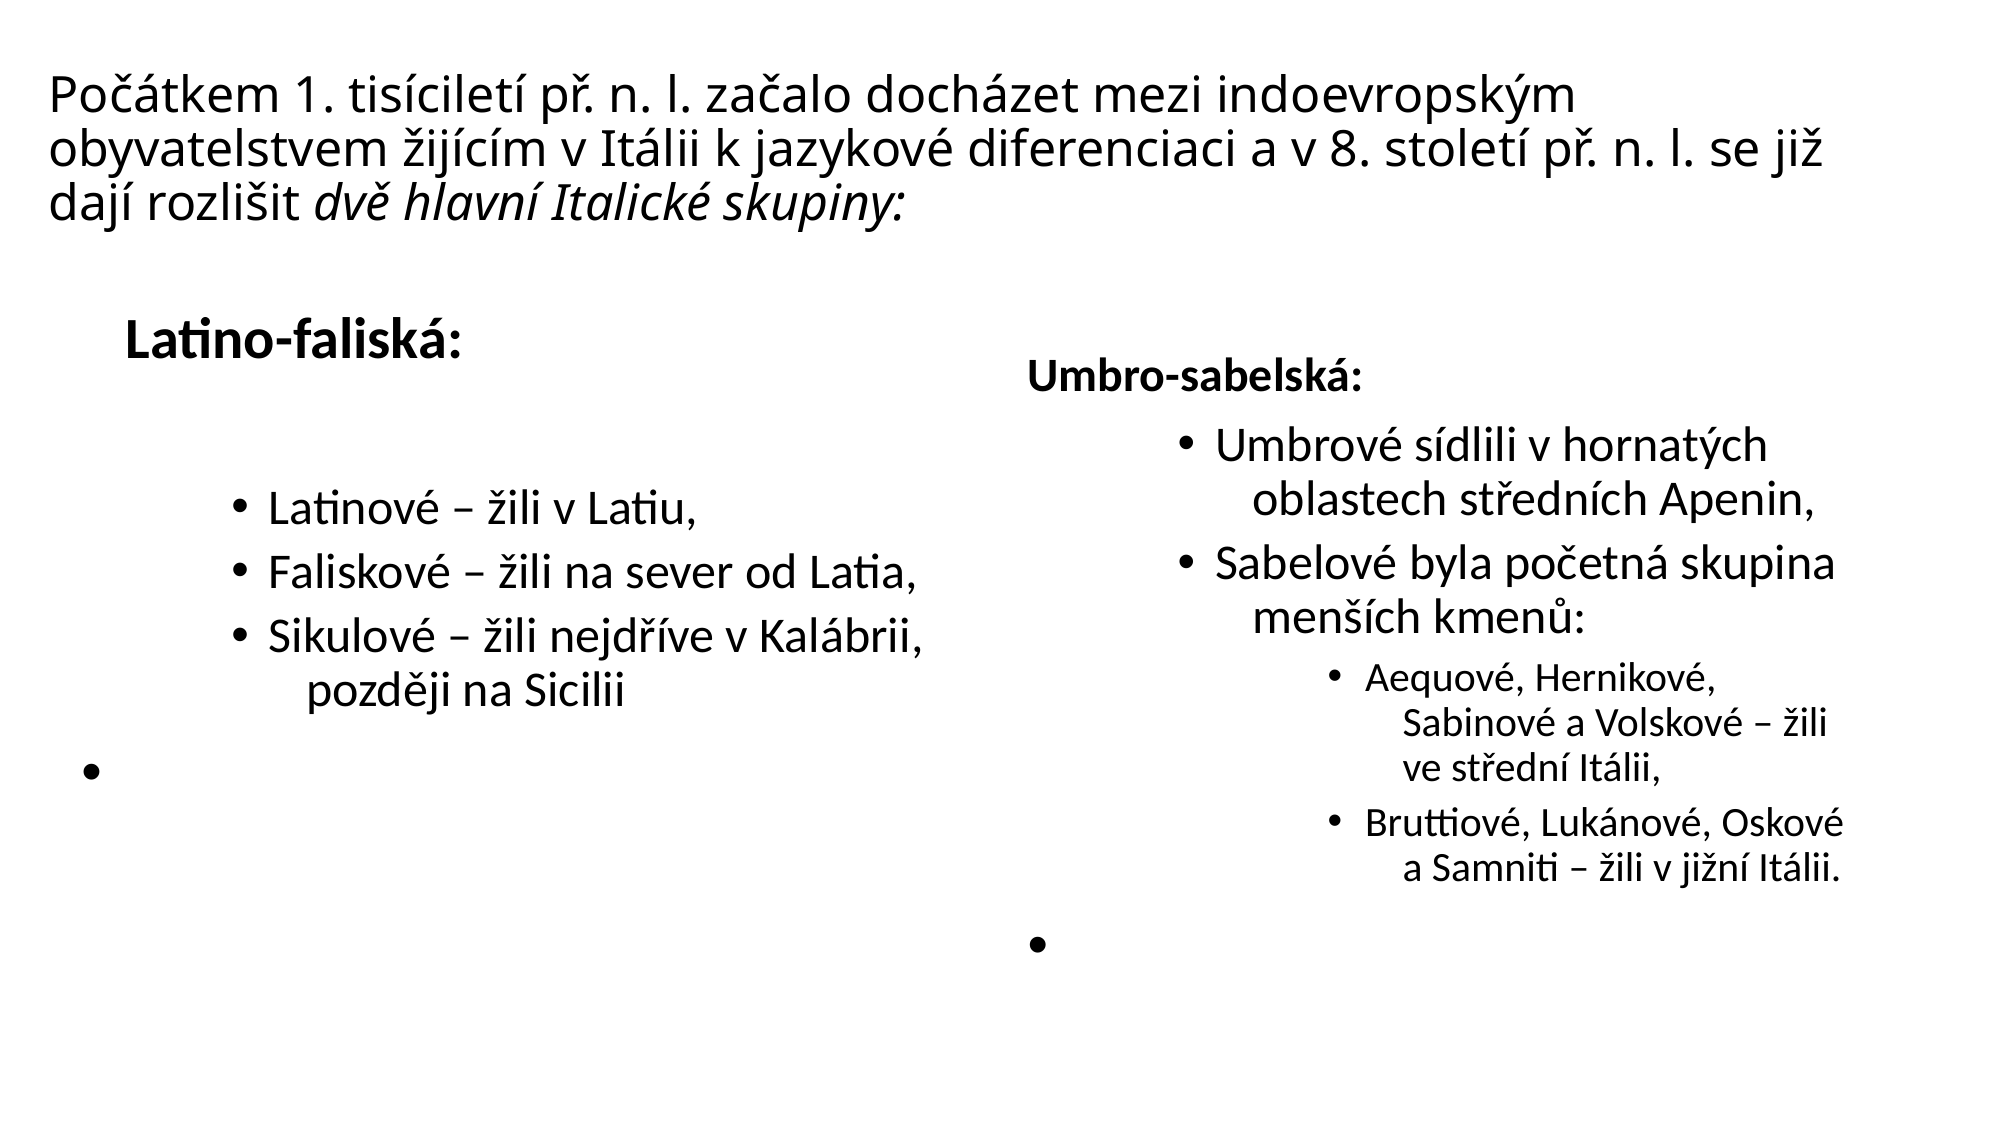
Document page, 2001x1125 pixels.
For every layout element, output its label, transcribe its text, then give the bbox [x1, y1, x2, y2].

list Latino-faliská: [110, 275, 949, 411]
list Umbro-sabelská: [1012, 275, 1863, 410]
title Počátkem 1. tisíciletí př. n. l. začalo docházet mezi indoevropským obyvatelstvem žijícím v Itálii k jazykové diferenciaci a v 8. století př. n. l. se již dají rozlišit dvě hlavní Italické skupiny: [33, 59, 1863, 302]
list Latinové – žili v Latiu, Faliskové – žili na sever od Latia, Sikulové – žili nejdříve v Kalábrii, později na Sicilii [66, 473, 984, 1016]
list Umbrové sídlili v hornatých oblastech středních Apenin, Sabelové byla početná skupina menších kmenů: Aequové, Hernikové, Sabinové a Volskové – žili ve střední Itálii, Bruttiové, Lukánové, Oskové a Samniti – žili v jižní Itálii. [1012, 410, 1863, 1016]
